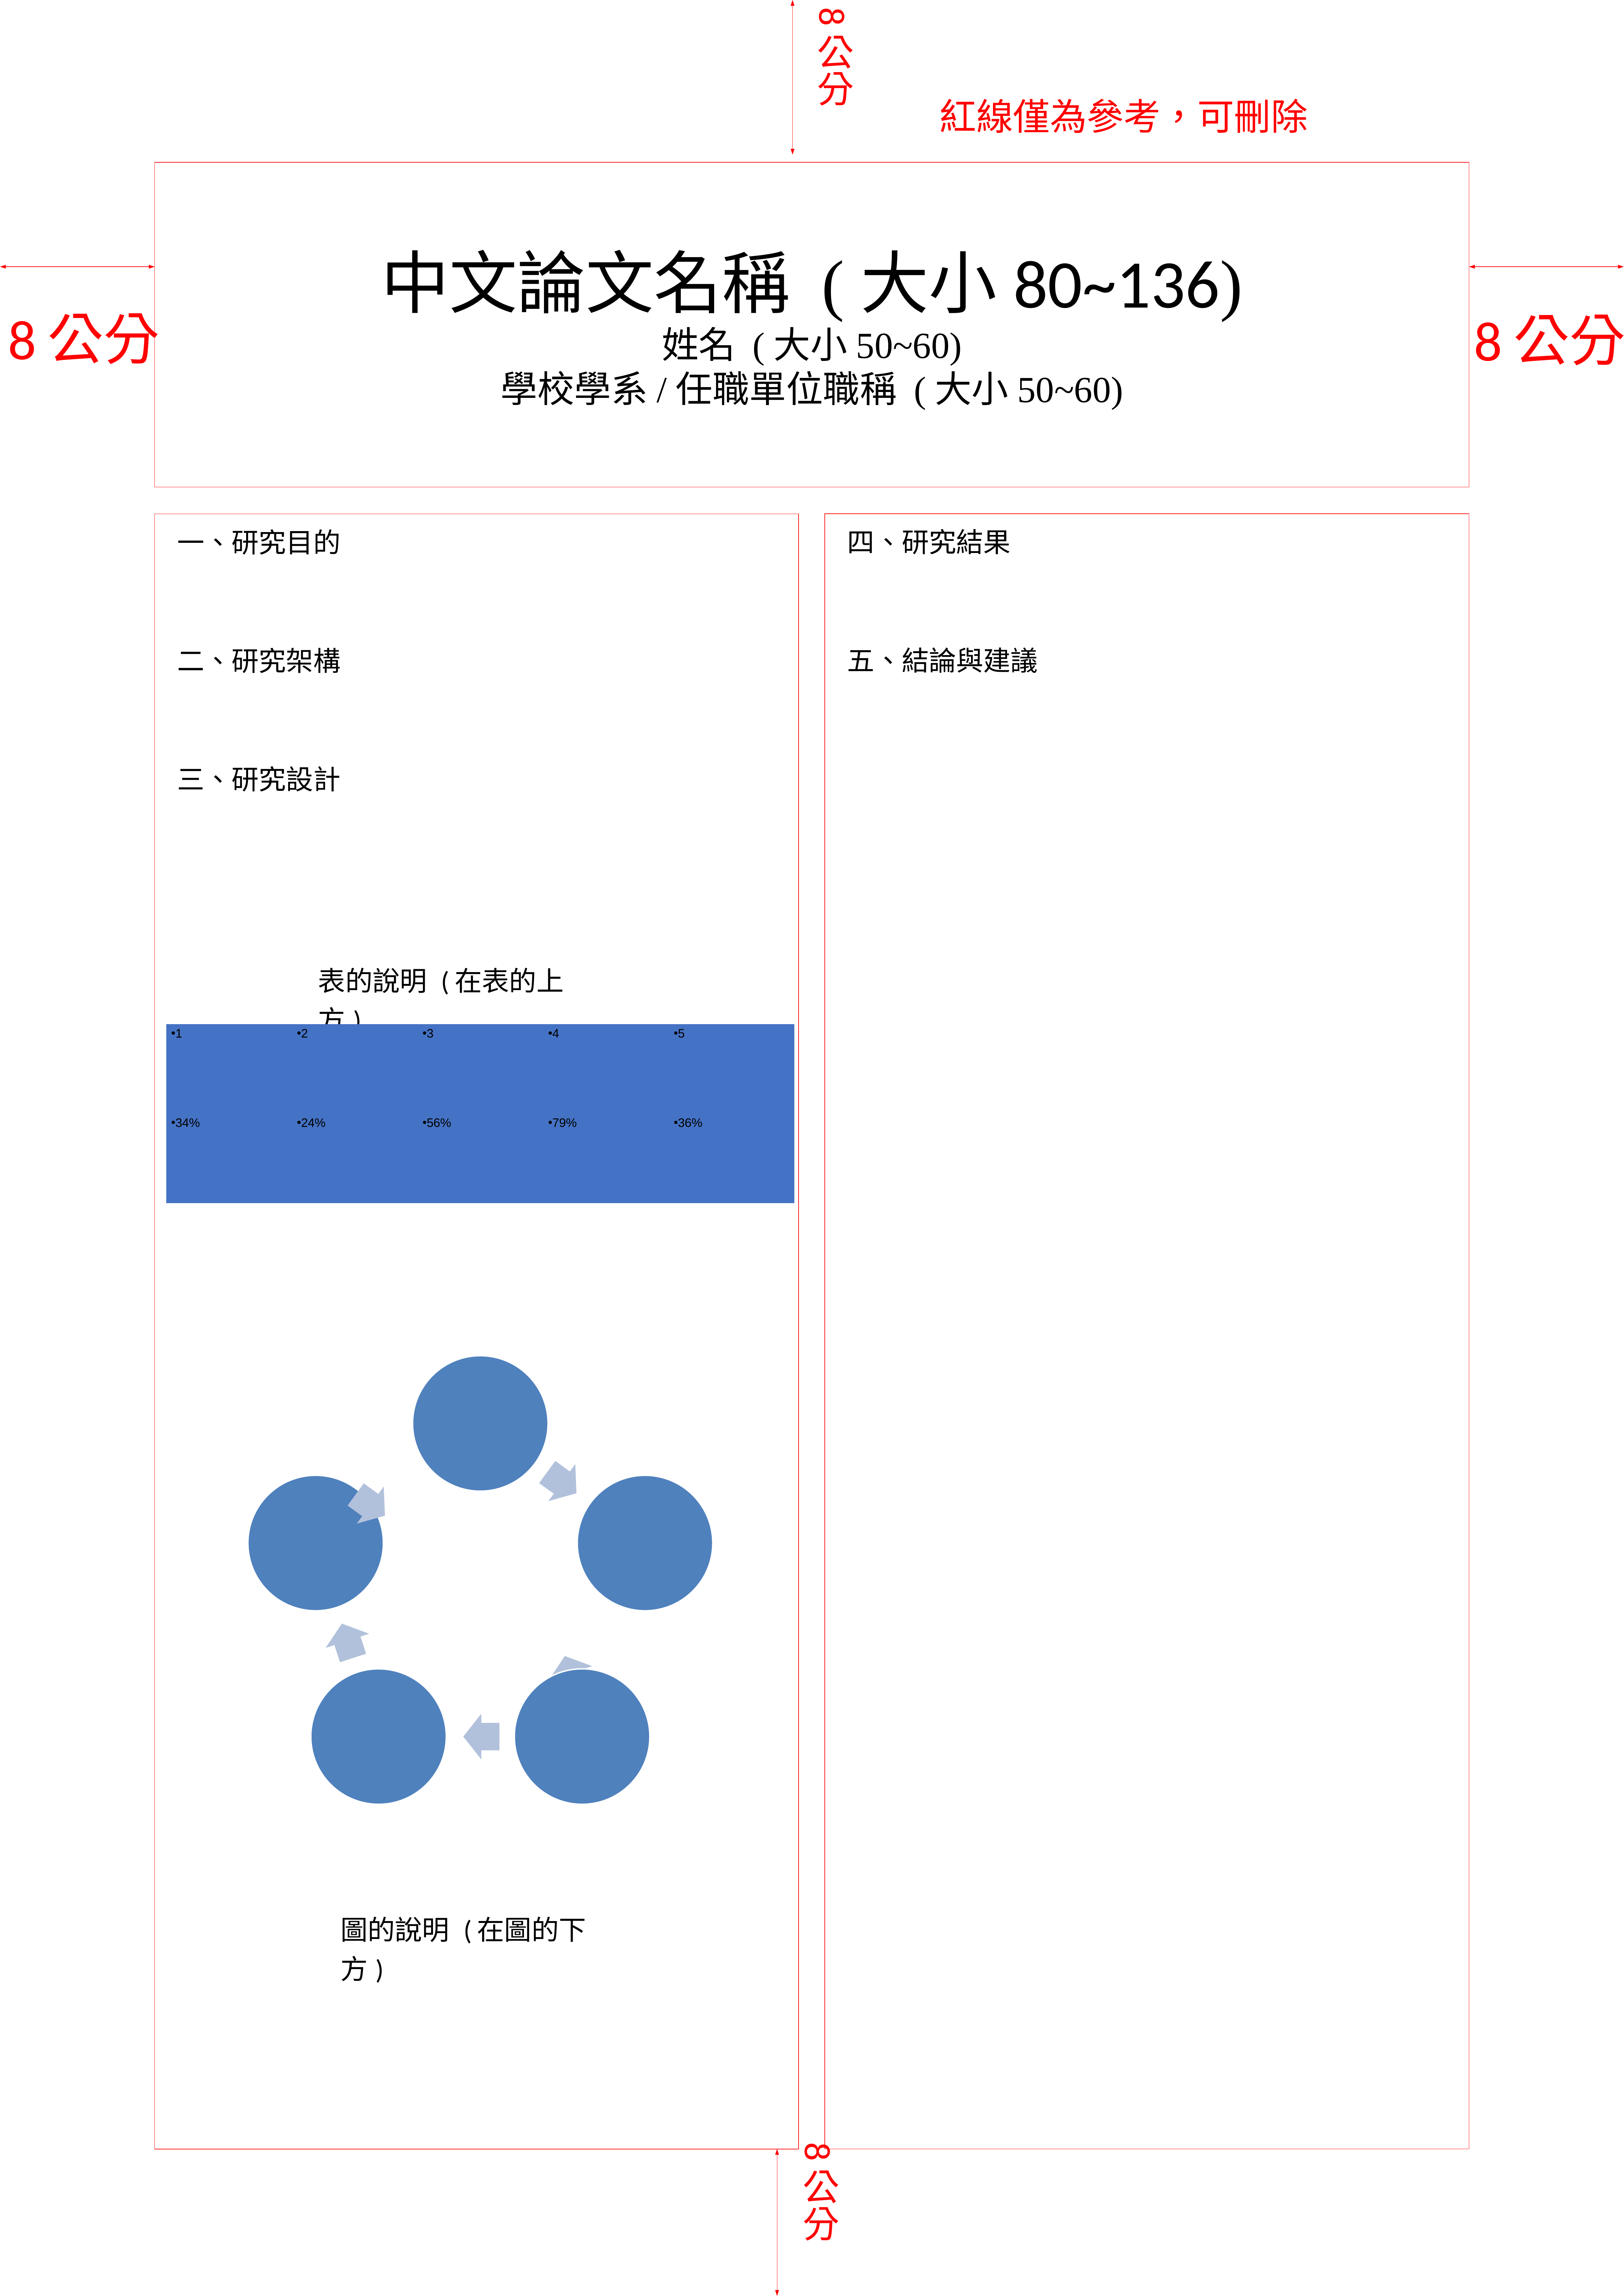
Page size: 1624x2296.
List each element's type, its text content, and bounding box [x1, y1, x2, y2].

text_box [326, 1624, 369, 1663]
table_header 1 [166, 1024, 292, 1113]
text_box [463, 1714, 499, 1760]
table_cell 24% [292, 1113, 418, 1203]
table_header 2 [292, 1024, 418, 1113]
text_box 圖的說明 (在圖的下方) [335, 1906, 618, 2009]
title 中文論文名稱 (大小80~136) 姓名 (大小50~60) 學校學系/任職單位職稱 (大小50~60) [154, 162, 1469, 487]
text_box [311, 1669, 446, 1805]
table_header 3 [418, 1024, 543, 1113]
text_box [539, 1461, 577, 1501]
text_box [514, 1656, 650, 1805]
table_header 5 [669, 1024, 794, 1113]
list 一、研究目的 二、研究架構 三、研究設計 [154, 514, 799, 2149]
table_cell 36% [669, 1113, 794, 1203]
text_box 8公分 [787, 2137, 850, 2296]
list 四、研究結果 五、結論與建議 [825, 513, 1469, 2149]
text_box [577, 1475, 713, 1611]
text_box 紅線僅為參考，可刪除 [934, 85, 1330, 135]
text_box 8公分 [3, 292, 167, 365]
table_header 4 [543, 1024, 669, 1113]
text_box 8公分 [1469, 294, 1624, 379]
text_box [248, 1475, 385, 1611]
table_cell 34% [166, 1113, 292, 1203]
text_box 8公分 [802, 2, 865, 161]
table_cell 56% [418, 1113, 543, 1203]
text_box [412, 1356, 548, 1491]
text_box 表的說明 (在表的上方) [313, 957, 596, 1024]
table_cell 79% [543, 1113, 669, 1203]
